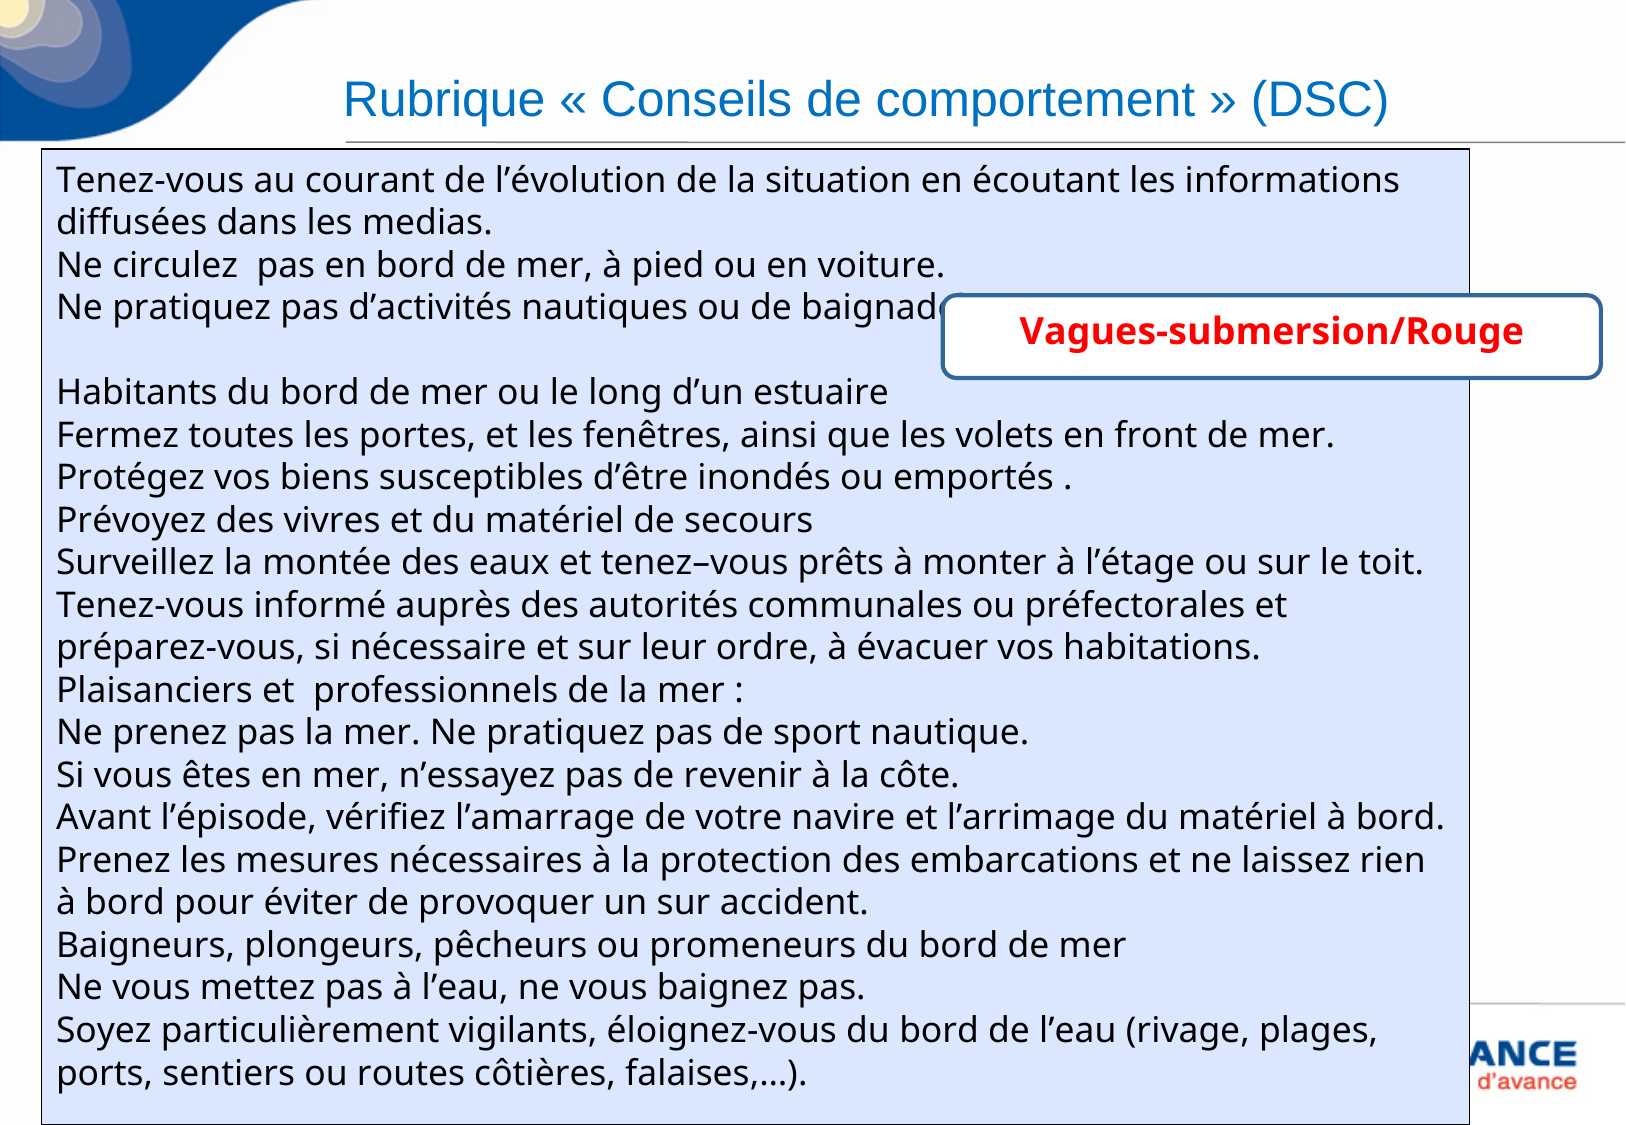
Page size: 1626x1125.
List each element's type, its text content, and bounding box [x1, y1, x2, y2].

text_box Tenez-vous au courant de l’évolution de la situation en écoutant les informations diffusées dans les medias. Ne circulez pas en bord de mer, à pied ou en voiture. Ne pratiquez pas d’activités nautiques ou de baignade. Habitants du bord de mer ou le long d’un estuaire Fermez toutes les portes, et les fenêtres, ainsi que les volets en front de mer. Protégez vos biens susceptibles d’être inondés ou emportés . Prévoyez des vivres et du matériel de secours Surveillez la montée des eaux et tenez–vous prêts à monter à l’étage ou sur le toit. Tenez-vous informé auprès des autorités communales ou préfectorales et préparez-vous, si nécessaire et sur leur ordre, à évacuer vos habitations. Plaisanciers et professionnels de la mer : Ne prenez pas la mer. Ne pratiquez pas de sport nautique. Si vous êtes en mer, n’essayez pas de revenir à la côte. Avant l’épisode, vérifiez l’amarrage de votre navire et l’arrimage du matériel à bord. Prenez les mesures nécessaires à la protection des embarcations et ne laissez rien à bord pour éviter de provoquer un sur accident. Baigneurs, plongeurs, pêcheurs ou promeneurs du bord de mer Ne vous mettez pas à l’eau, ne vous baignez pas. Soyez particulièrement vigilants, éloignez-vous du bord de l’eau (rivage, plages, ports, sentiers ou routes côtières, falaises,…). [41, 148, 1470, 1125]
picture [0, 0, 1626, 1125]
text_box Vagues-submersion/Rouge [942, 295, 1601, 378]
title Rubrique « Conseils de comportement » (DSC) [328, 64, 1604, 139]
